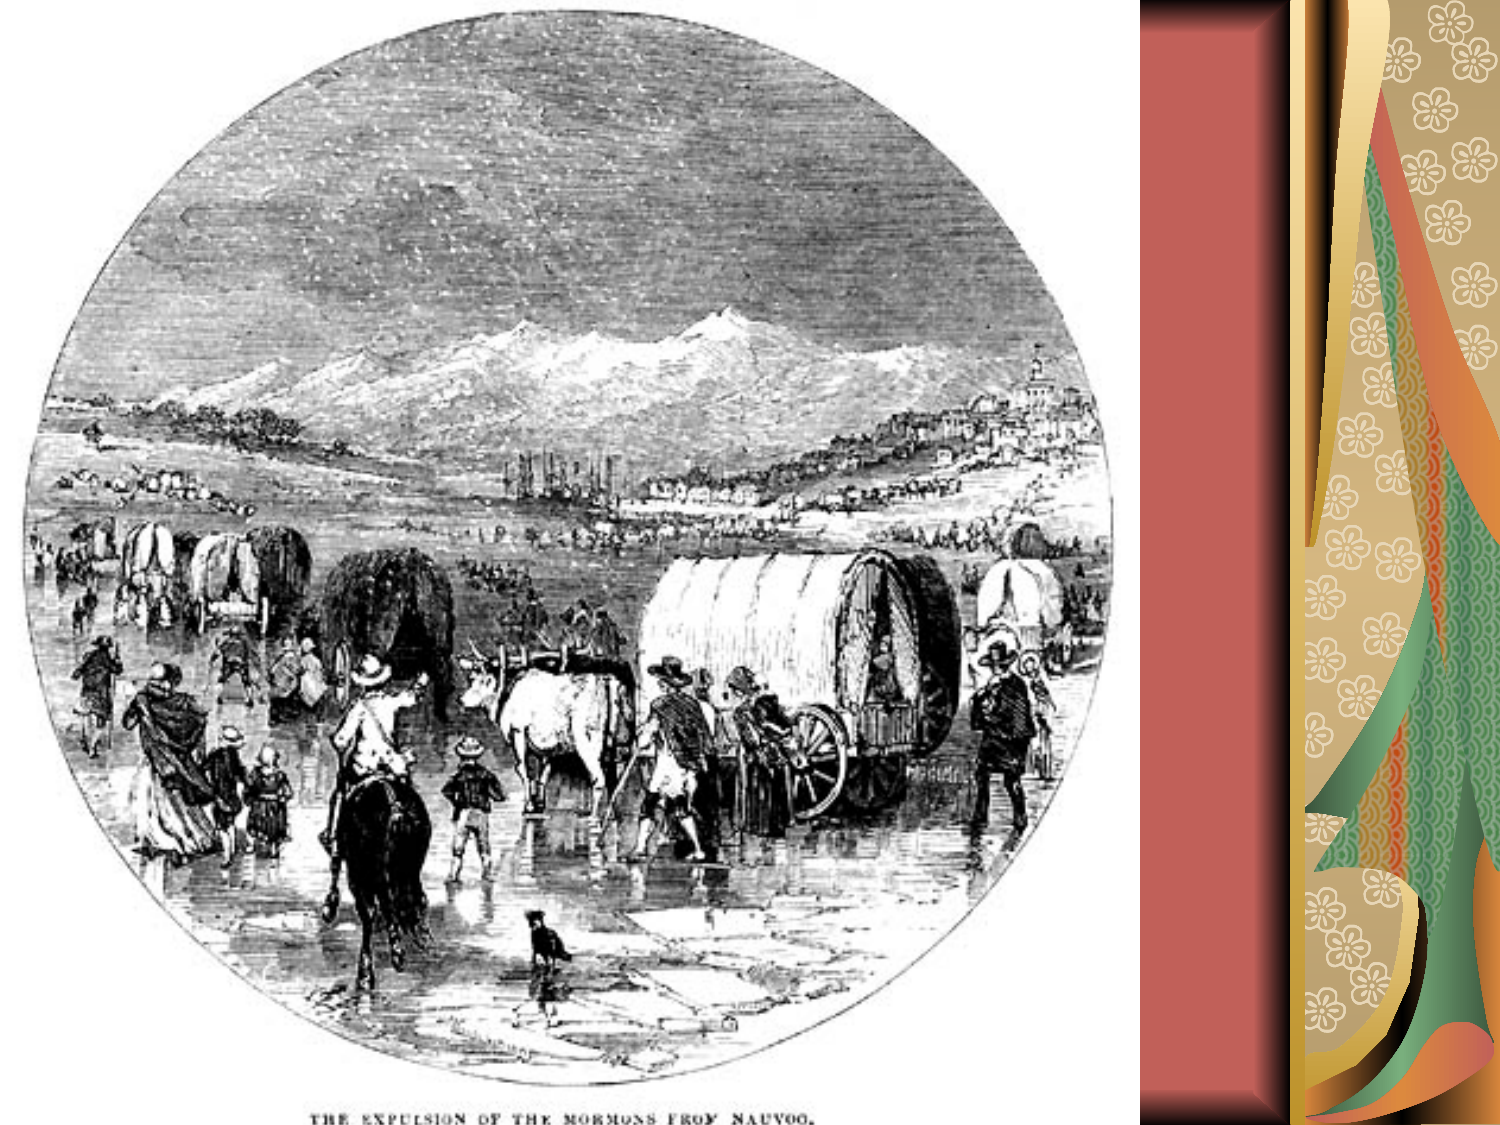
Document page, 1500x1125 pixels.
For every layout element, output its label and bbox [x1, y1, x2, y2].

picture [1314, 144, 1500, 936]
picture [0, 0, 1140, 1125]
